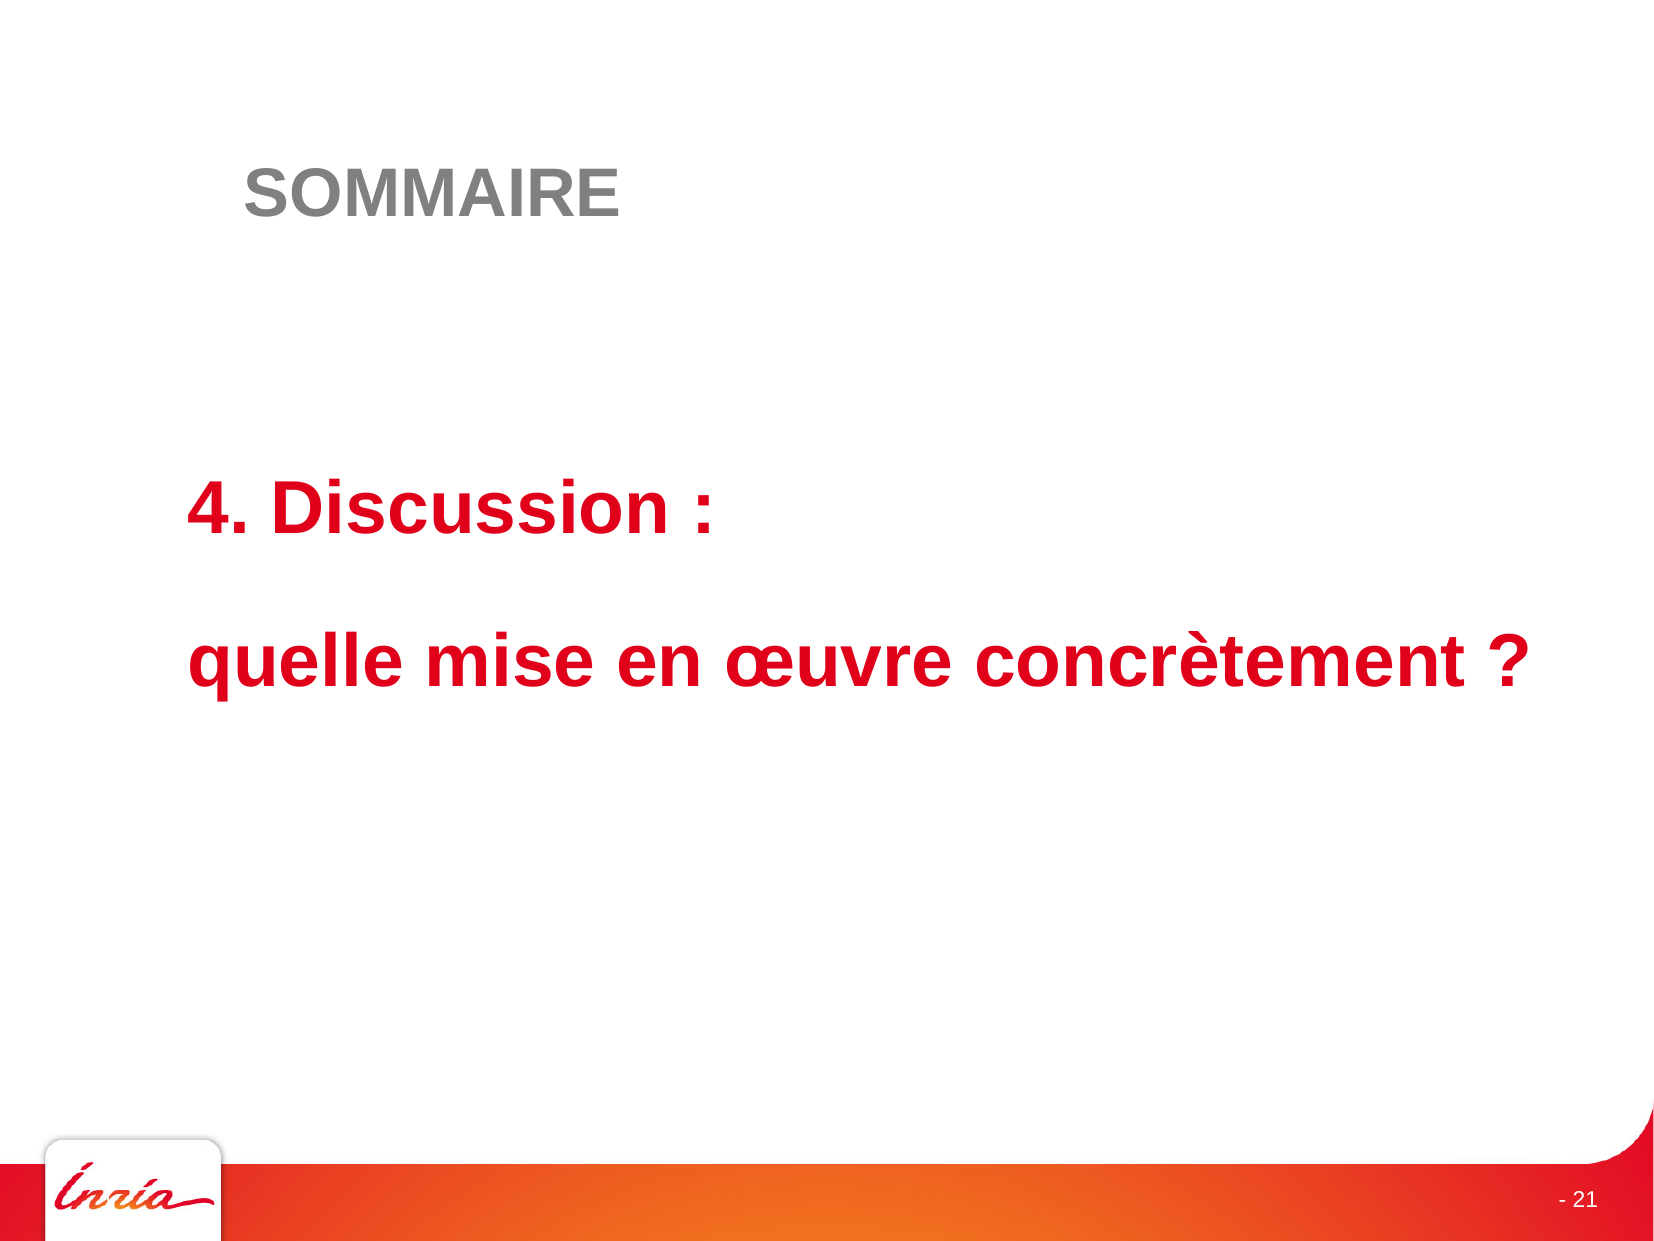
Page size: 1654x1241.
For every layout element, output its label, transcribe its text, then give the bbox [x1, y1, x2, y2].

picture [0, 0, 1654, 1241]
title SOMMAIRE [244, 85, 1608, 293]
list 4. Discussion : quelle mise en œuvre concrètement ? [187, 395, 1571, 993]
slide_number - <number> [1558, 1173, 1654, 1223]
